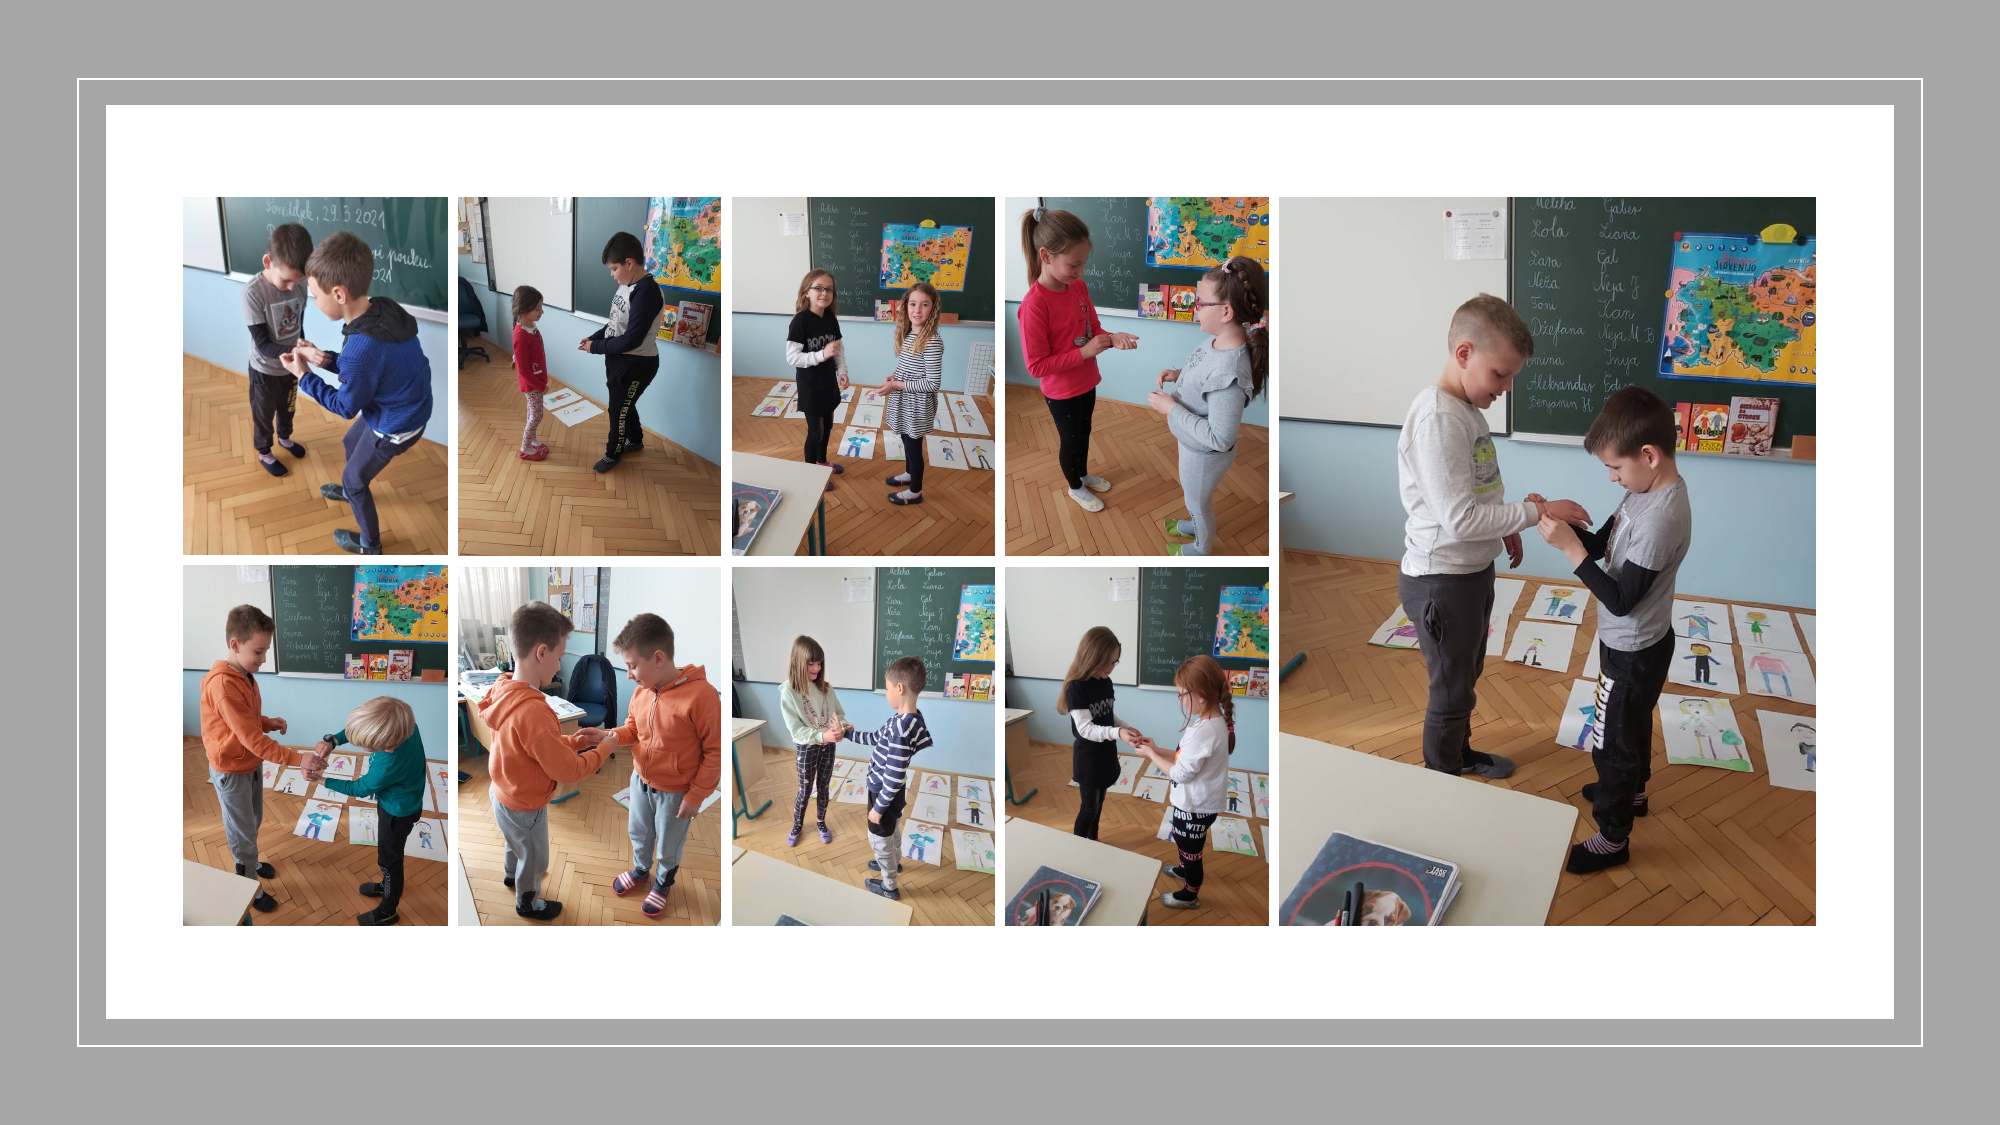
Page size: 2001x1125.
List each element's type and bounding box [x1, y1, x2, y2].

picture [1005, 197, 1269, 557]
picture [1005, 567, 1269, 926]
picture [458, 567, 721, 926]
picture [732, 197, 995, 557]
picture [183, 197, 448, 555]
picture [458, 197, 721, 557]
picture [183, 565, 448, 926]
text_box [0, 0, 2000, 1125]
picture [732, 567, 995, 926]
picture [1279, 197, 1816, 926]
